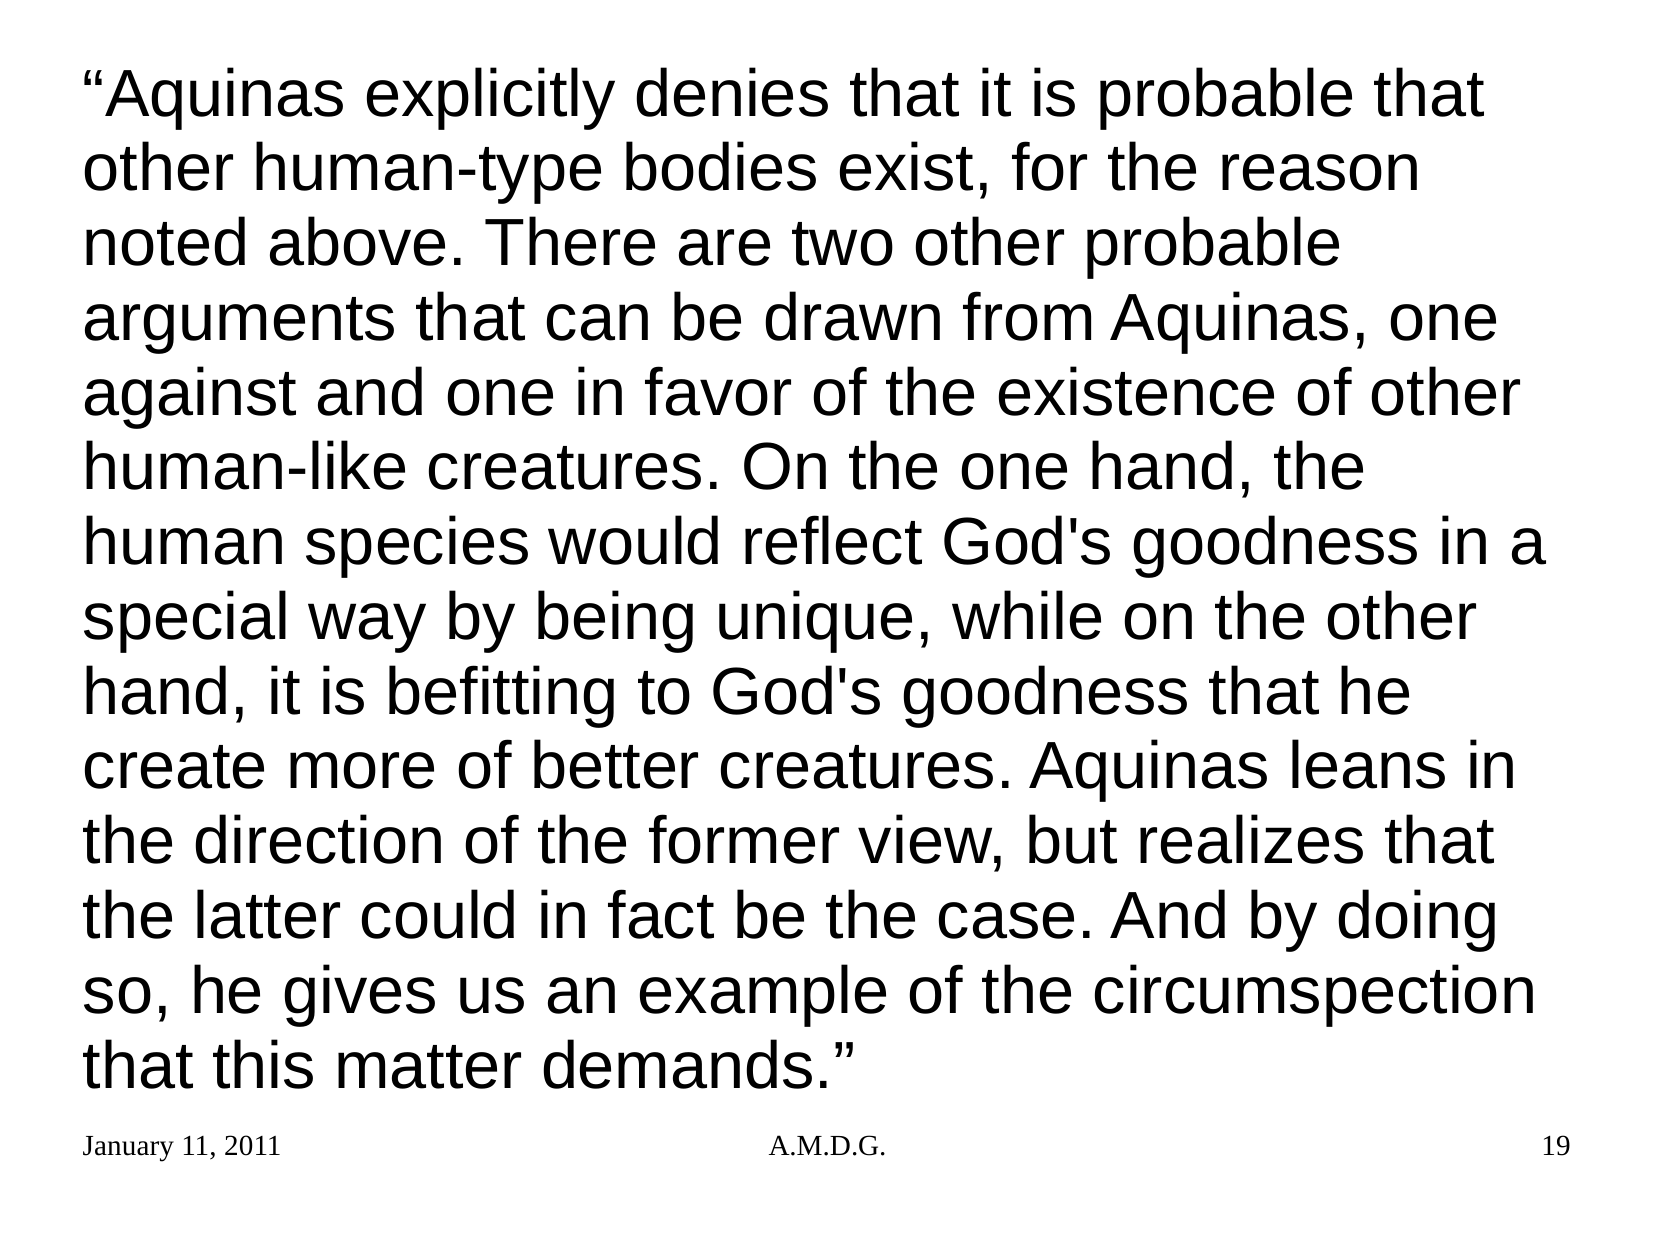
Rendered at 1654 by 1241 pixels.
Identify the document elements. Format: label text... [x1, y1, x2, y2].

subtitle “Aquinas explicitly denies that it is probable that other human-type bodies exist, for the reason noted above. There are two other probable arguments that can be drawn from Aquinas, one against and one in favor of the existence of other human-like creatures. On the one hand, the human species would reflect God's goodness in a special way by being unique, while on the other hand, it is befitting to God's goodness that he create more of better creatures. Aquinas leans in the direction of the former view, but realizes that the latter could in fact be the case. And by doing so, he gives us an example of the circumspection that this matter demands.” [82, 49, 1571, 1109]
